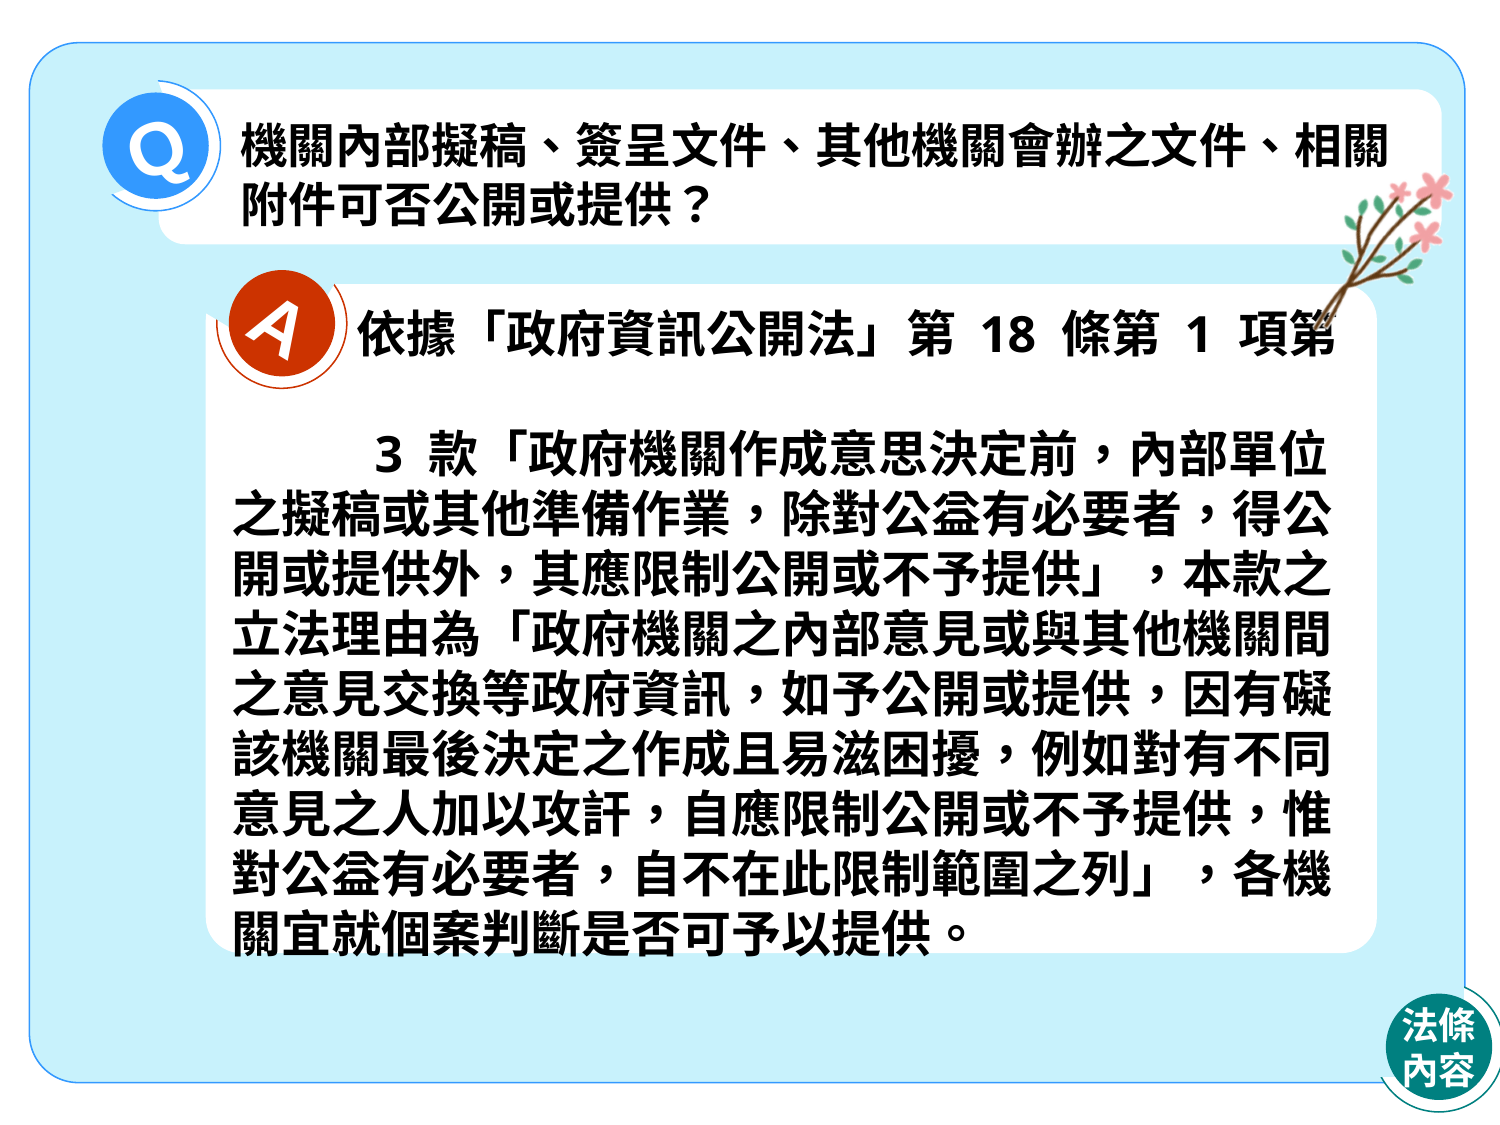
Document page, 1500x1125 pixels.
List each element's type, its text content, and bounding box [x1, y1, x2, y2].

text_box 機關內部擬稿、簽呈文件、其他機關會辦之文件、相關 附件可否公開或提供？ [159, 90, 1441, 244]
picture [1279, 139, 1477, 362]
text_box [29, 42, 1500, 1113]
text_box Q [102, 92, 209, 199]
text_box 法條 內容 [1385, 993, 1493, 1100]
text_box A [228, 270, 336, 377]
text_box 依據「政府資訊公開法」第 18 條第 1 項第 3 款「政府機關作成意思決定前，內部單位之擬稿或其他準備作業，除對公益有必要者，得公開或提供外，其應限制公開或不予提供」，本款之立法理由為「政府機關之內部意見或與其他機關間之意見交換等政府資訊，如予公開或提供，因有礙該機關最後決定之作成且易滋困擾，例如對有不同意見之人加以攻訐，自應限制公開或不予提供，惟對公益有必要者，自不在此限制範圍之列」，各機關宜就個案判斷是否可予以提供。 [206, 284, 1377, 953]
